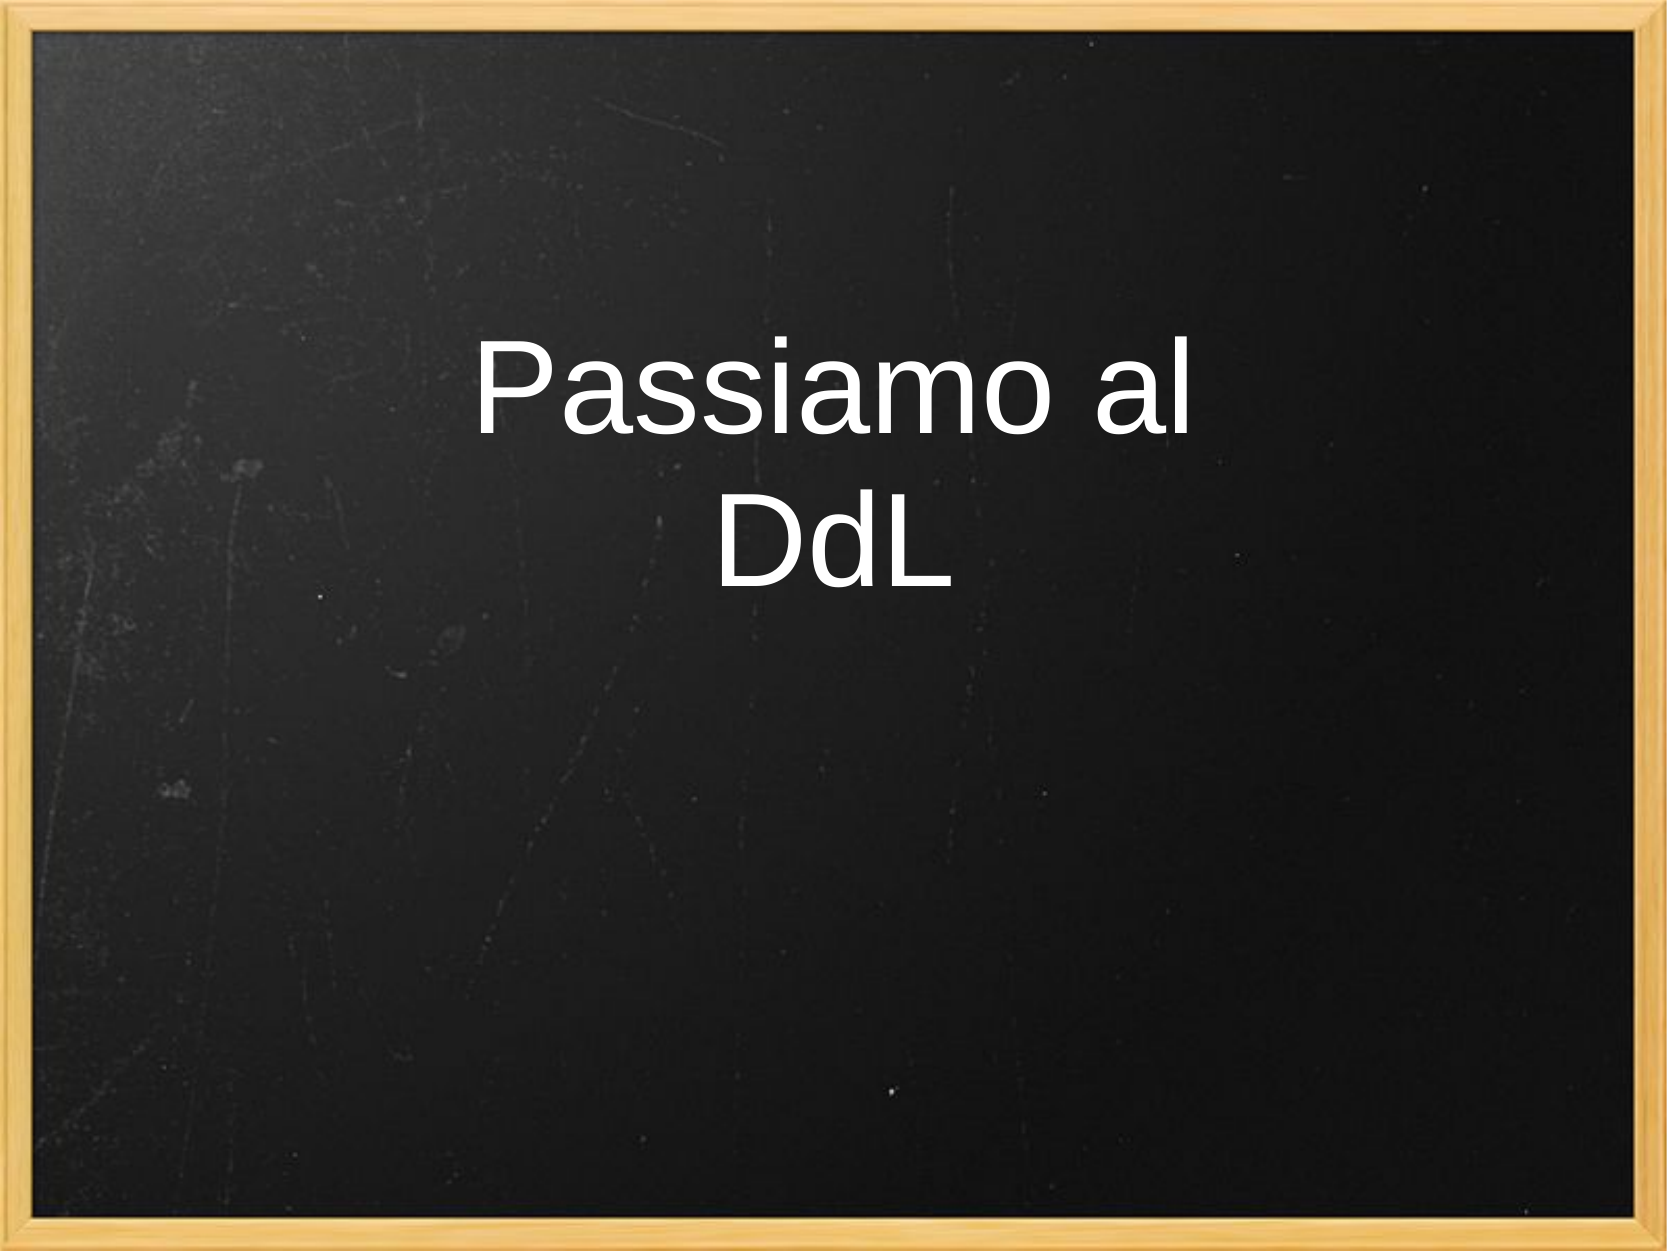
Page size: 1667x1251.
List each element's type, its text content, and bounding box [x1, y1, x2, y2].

text_box Passiamo al DdL [406, 312, 1261, 617]
picture [0, 0, 1667, 1251]
